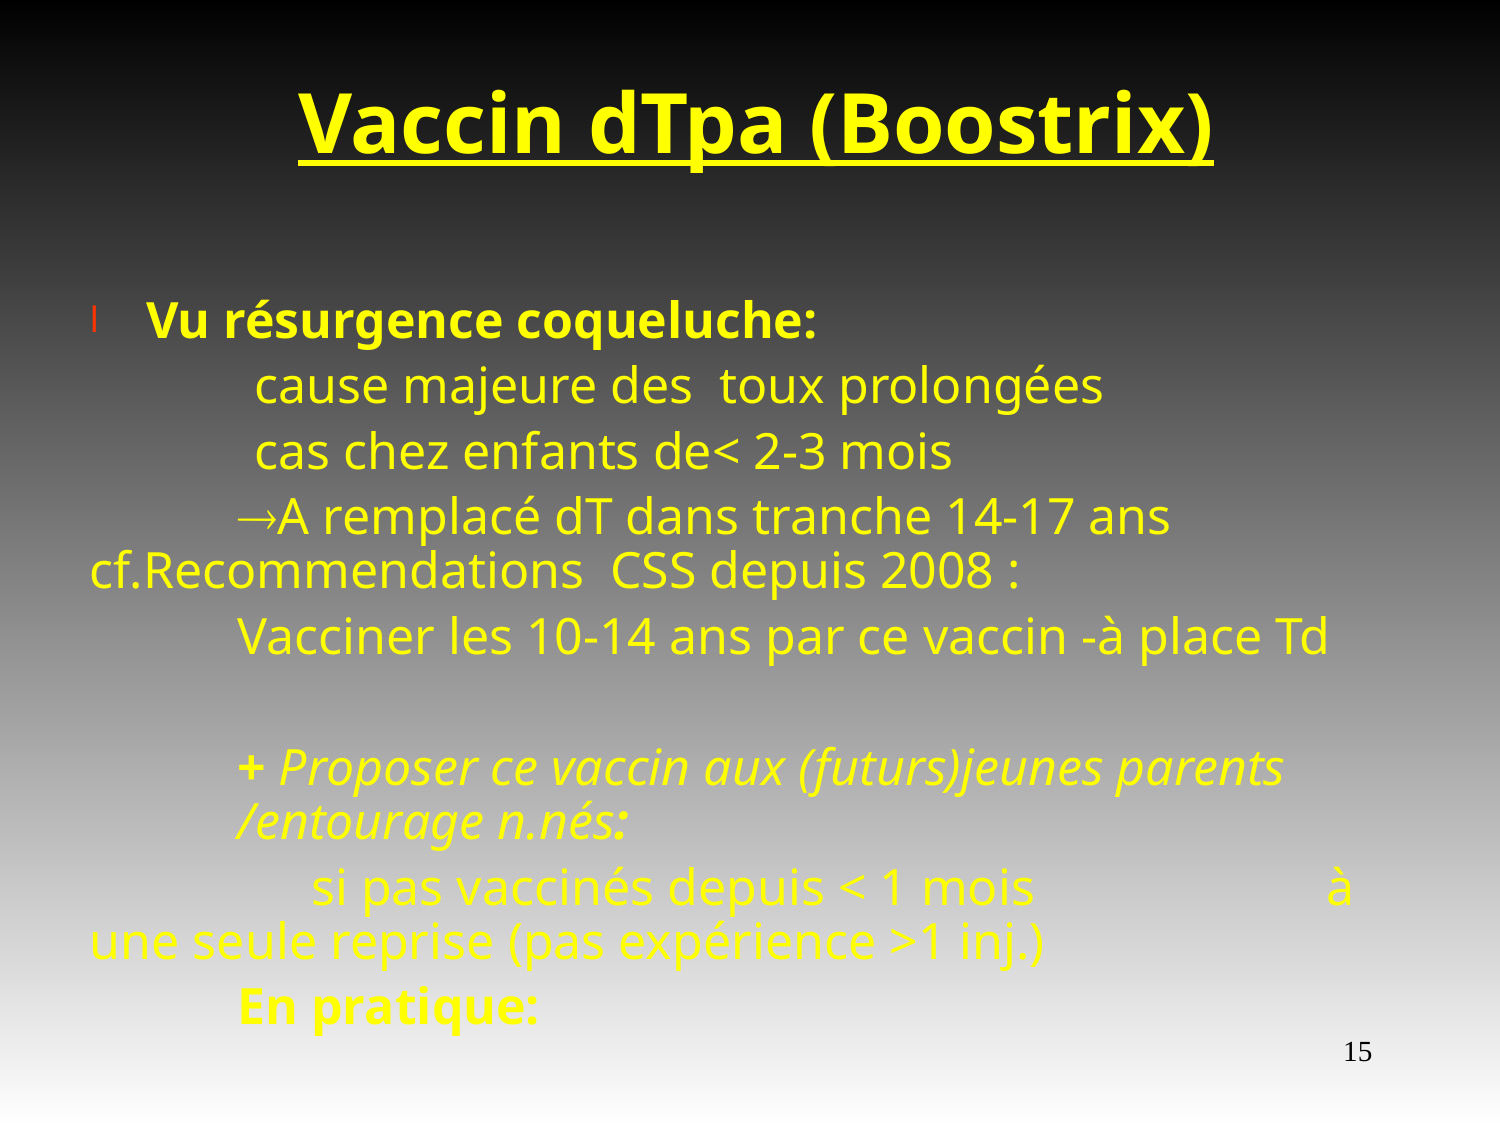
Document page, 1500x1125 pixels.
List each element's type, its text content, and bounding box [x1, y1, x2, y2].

text_box <numéro> [1074, 1024, 1388, 1100]
title Vaccin dTpa (Boostrix) [75, 62, 1438, 250]
list Vu résurgence coqueluche: cause majeure des toux prolongées cas chez enfants de< 2-3 mois A remplacé dT dans tranche 14-17 ans cf.Recommendations CSS depuis 2008 : Vacciner les 10-14 ans par ce vaccin -à place Td + Proposer ce vaccin aux (futurs)jeunes parents /entourage n.nés: si pas vaccinés depuis < 1 mois à une seule reprise (pas expérience >1 inj.) En pratique: [75, 287, 1438, 963]
